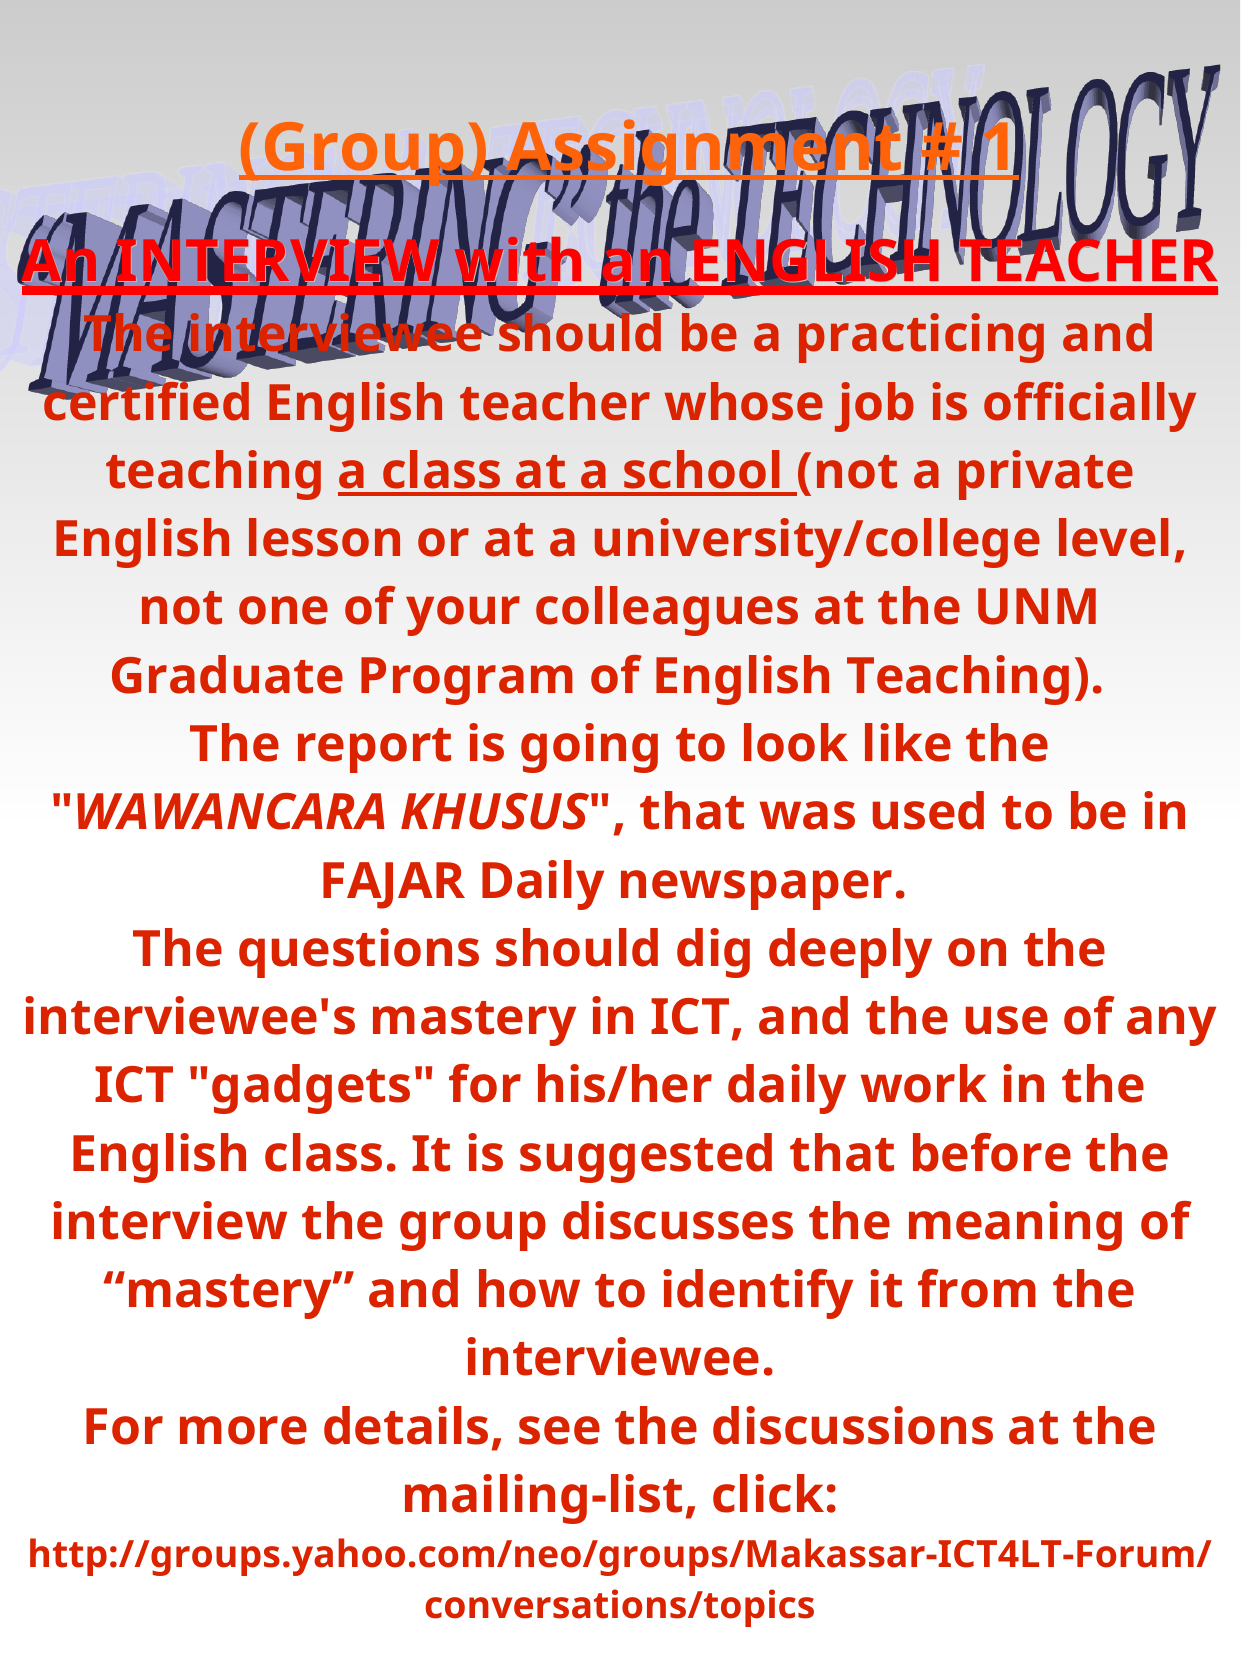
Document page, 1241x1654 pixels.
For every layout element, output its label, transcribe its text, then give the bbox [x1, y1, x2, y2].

list (Group) Assignment # 1 An INTERVIEW with an ENGLISH TEACHER The interviewee should be a practicing and certified English teacher whose job is officially teaching a class at a school (not a private English lesson or at a university/college level, not one of your colleagues at the UNM Graduate Program of English Teaching). The report is going to look like the "WAWANCARA KHUSUS", that was used to be in FAJAR Daily newspaper. The questions should dig deeply on the interviewee's mastery in ICT, and the use of any ICT "gadgets" for his/her daily work in the English class. It is suggested that before the interview the group discusses the meaning of “mastery” and how to identify it from the interviewee. For more details, see the discussions at the mailing-list, click: http://groups.yahoo.com/neo/groups/Makassar-ICT4LT-Forum/conversations/topics [0, 69, 1241, 1654]
